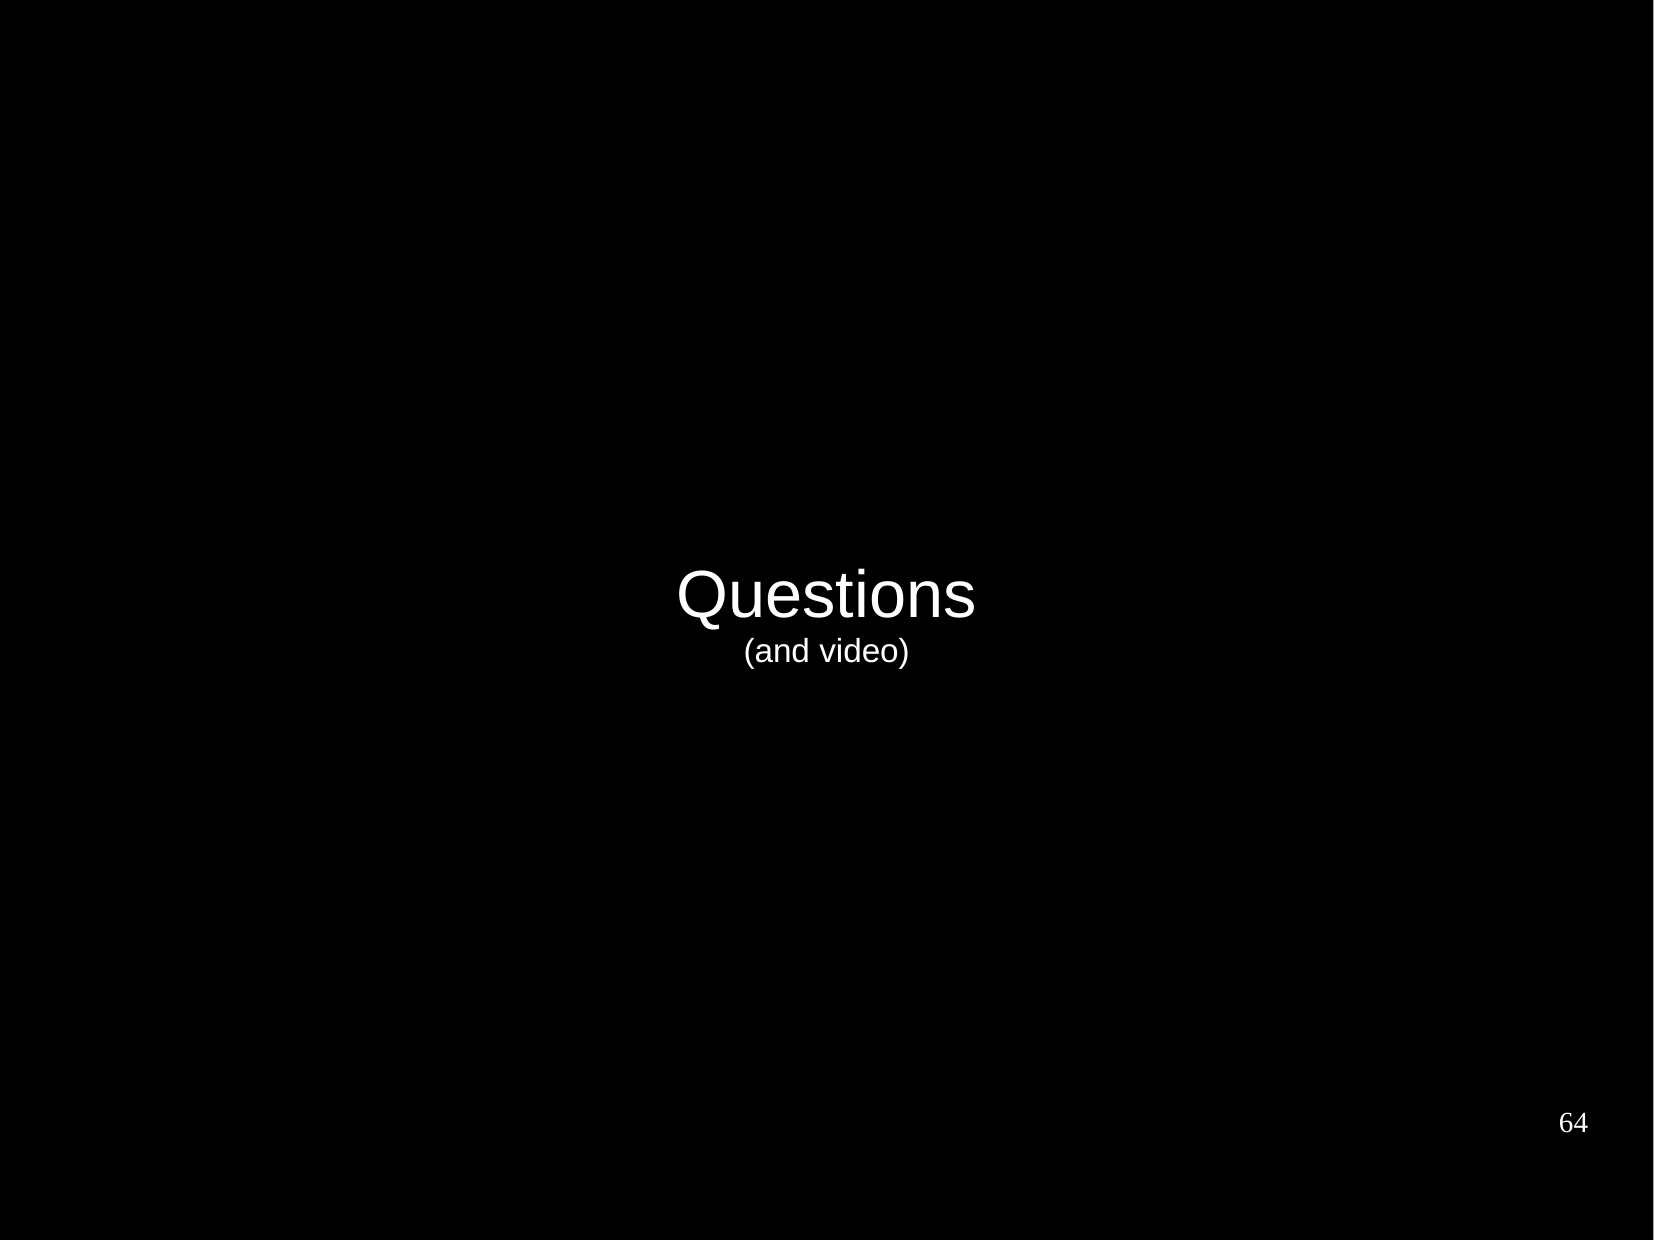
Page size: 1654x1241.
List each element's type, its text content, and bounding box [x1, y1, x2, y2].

subtitle Questions (and video) [0, 133, 1654, 1093]
